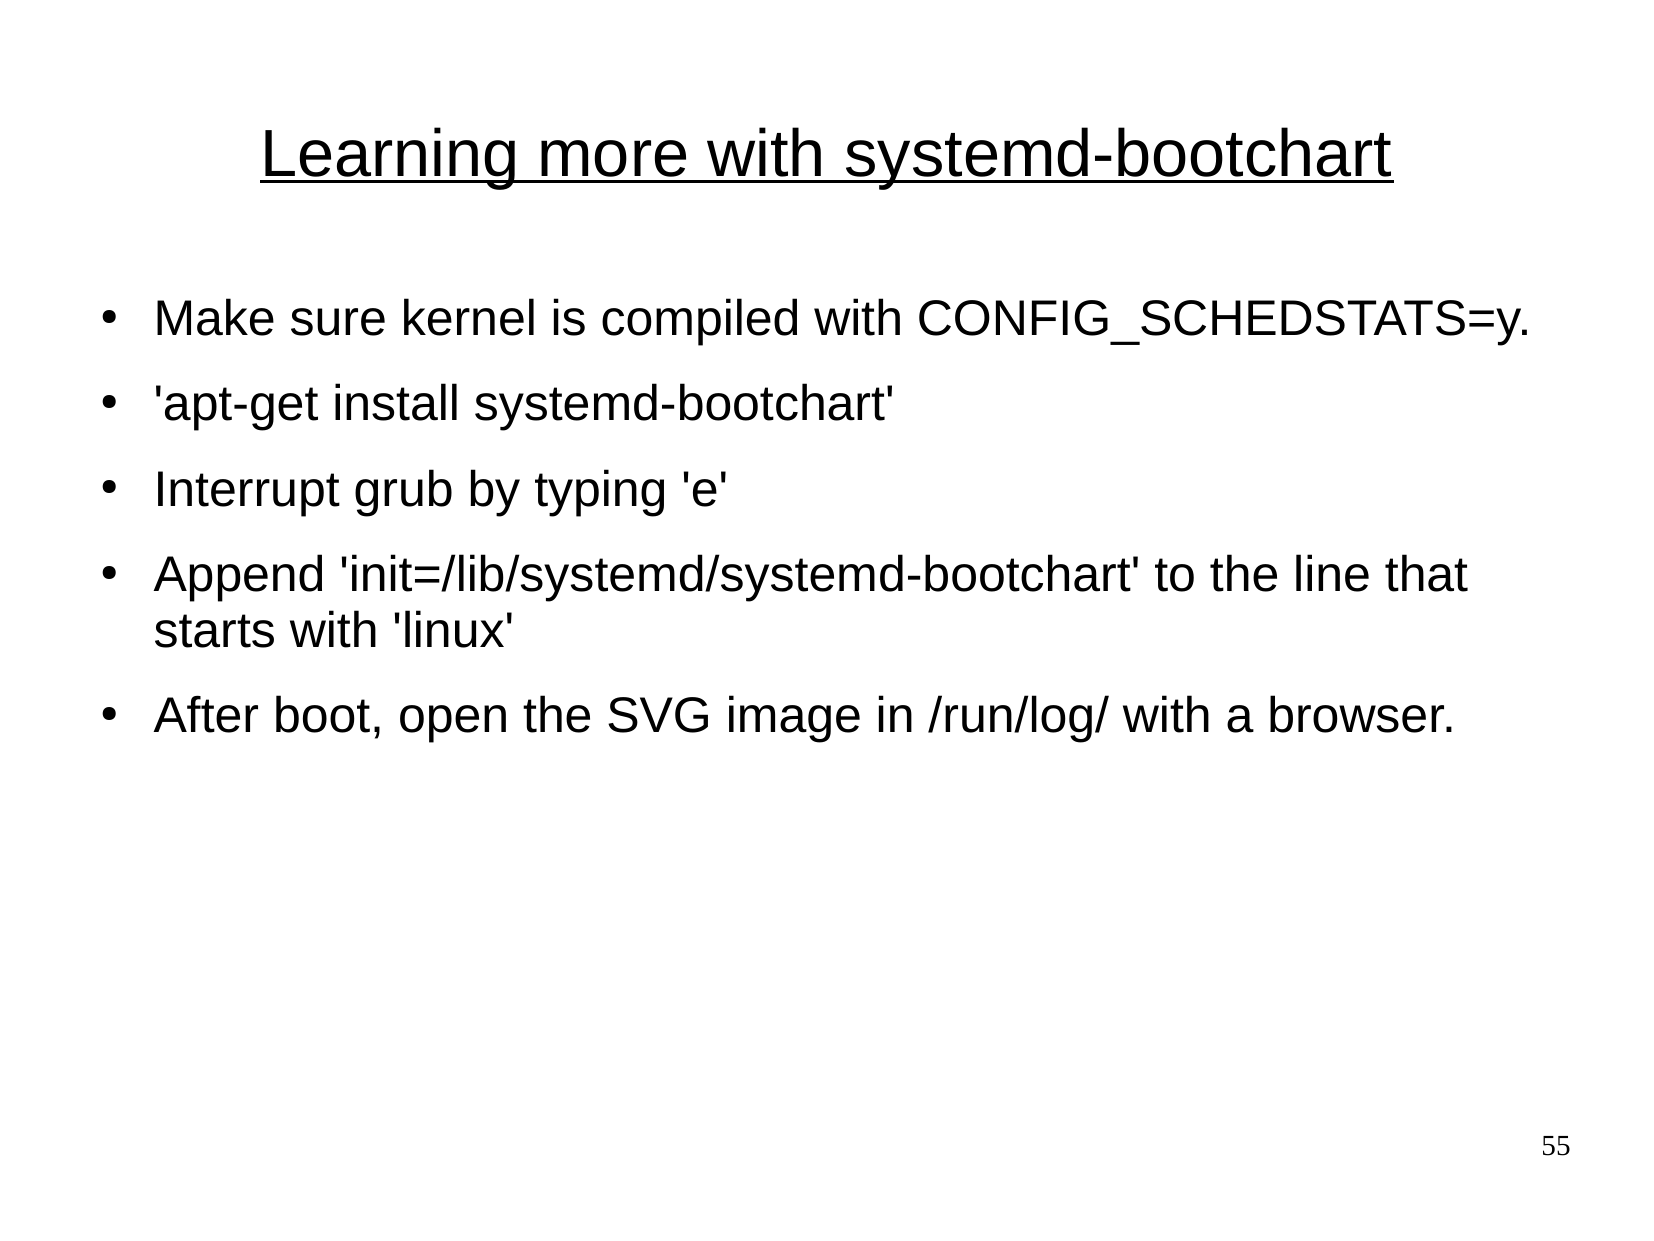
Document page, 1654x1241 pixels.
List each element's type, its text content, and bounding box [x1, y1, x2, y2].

title Learning more with systemd-bootchart [82, 49, 1571, 257]
list Make sure kernel is compiled with CONFIG_SCHEDSTATS=y. 'apt-get install systemd-bootchart' Interrupt grub by typing 'e' Append 'init=/lib/systemd/systemd-bootchart' to the line that starts with 'linux' After boot, open the SVG image in /run/log/ with a browser. [82, 290, 1571, 1010]
